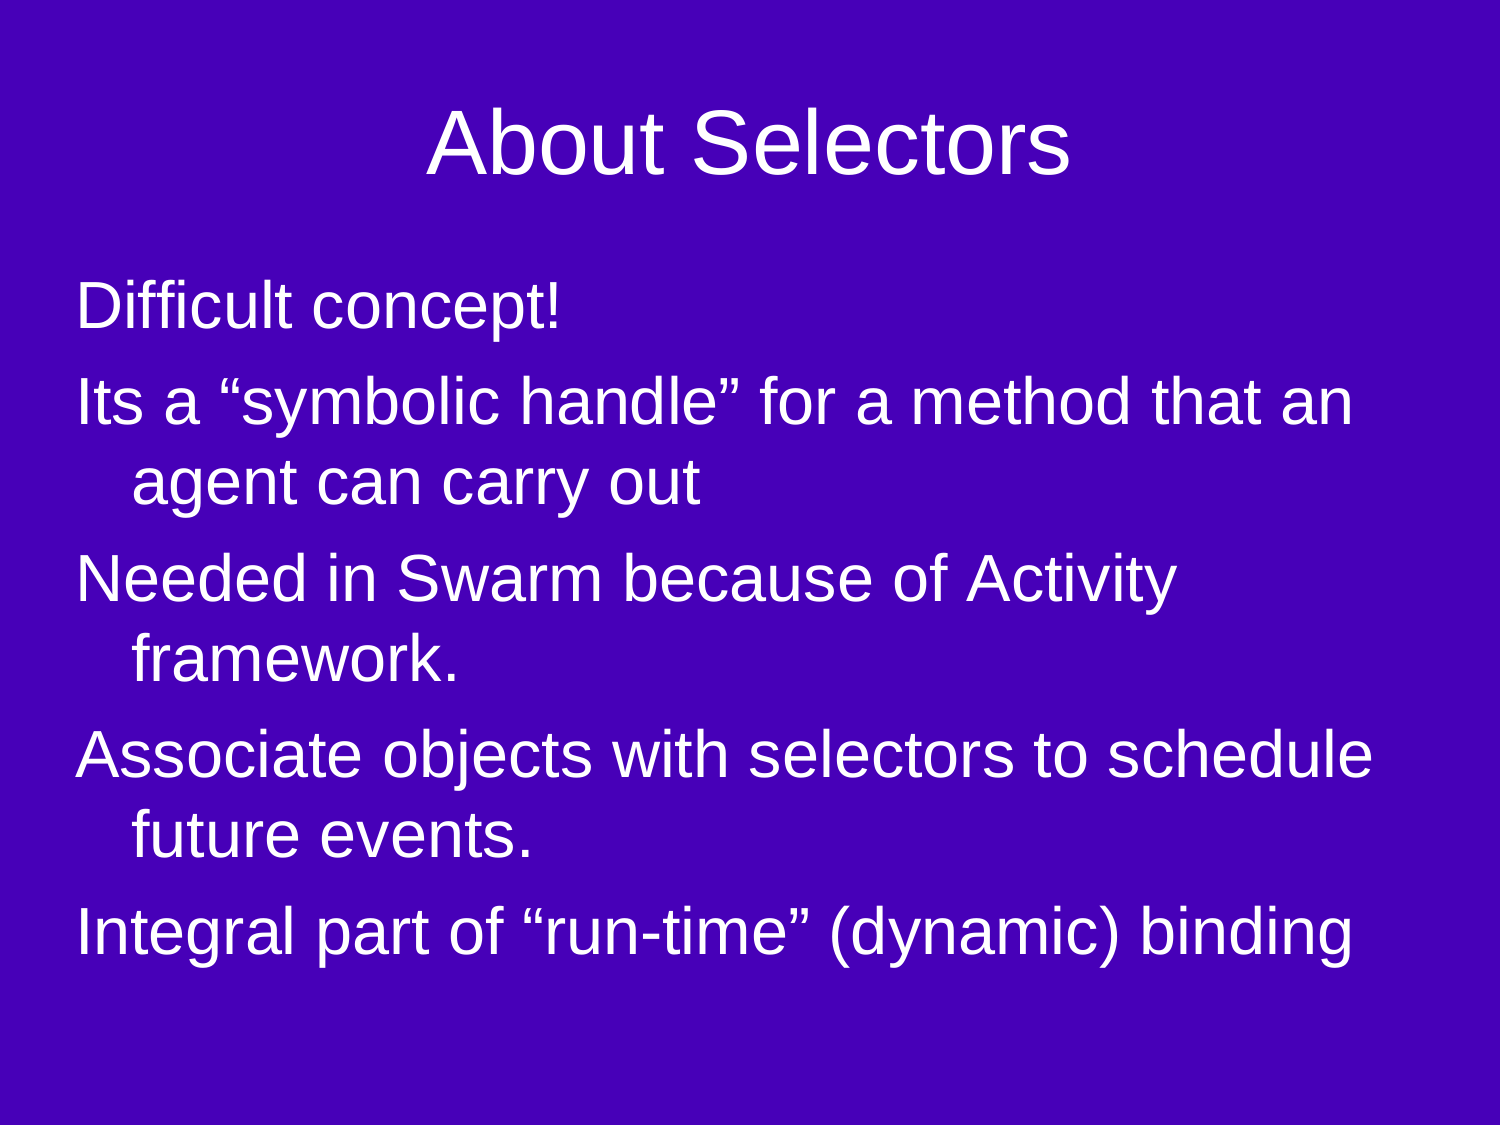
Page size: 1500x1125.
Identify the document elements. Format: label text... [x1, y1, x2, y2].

list Difficult concept! Its a “symbolic handle” for a method that an agent can carry out Needed in Swarm because of Activity framework. Associate objects with selectors to schedule future events. Integral part of “run-time” (dynamic) binding [75, 262, 1426, 1006]
title About Selectors [75, 45, 1426, 233]
